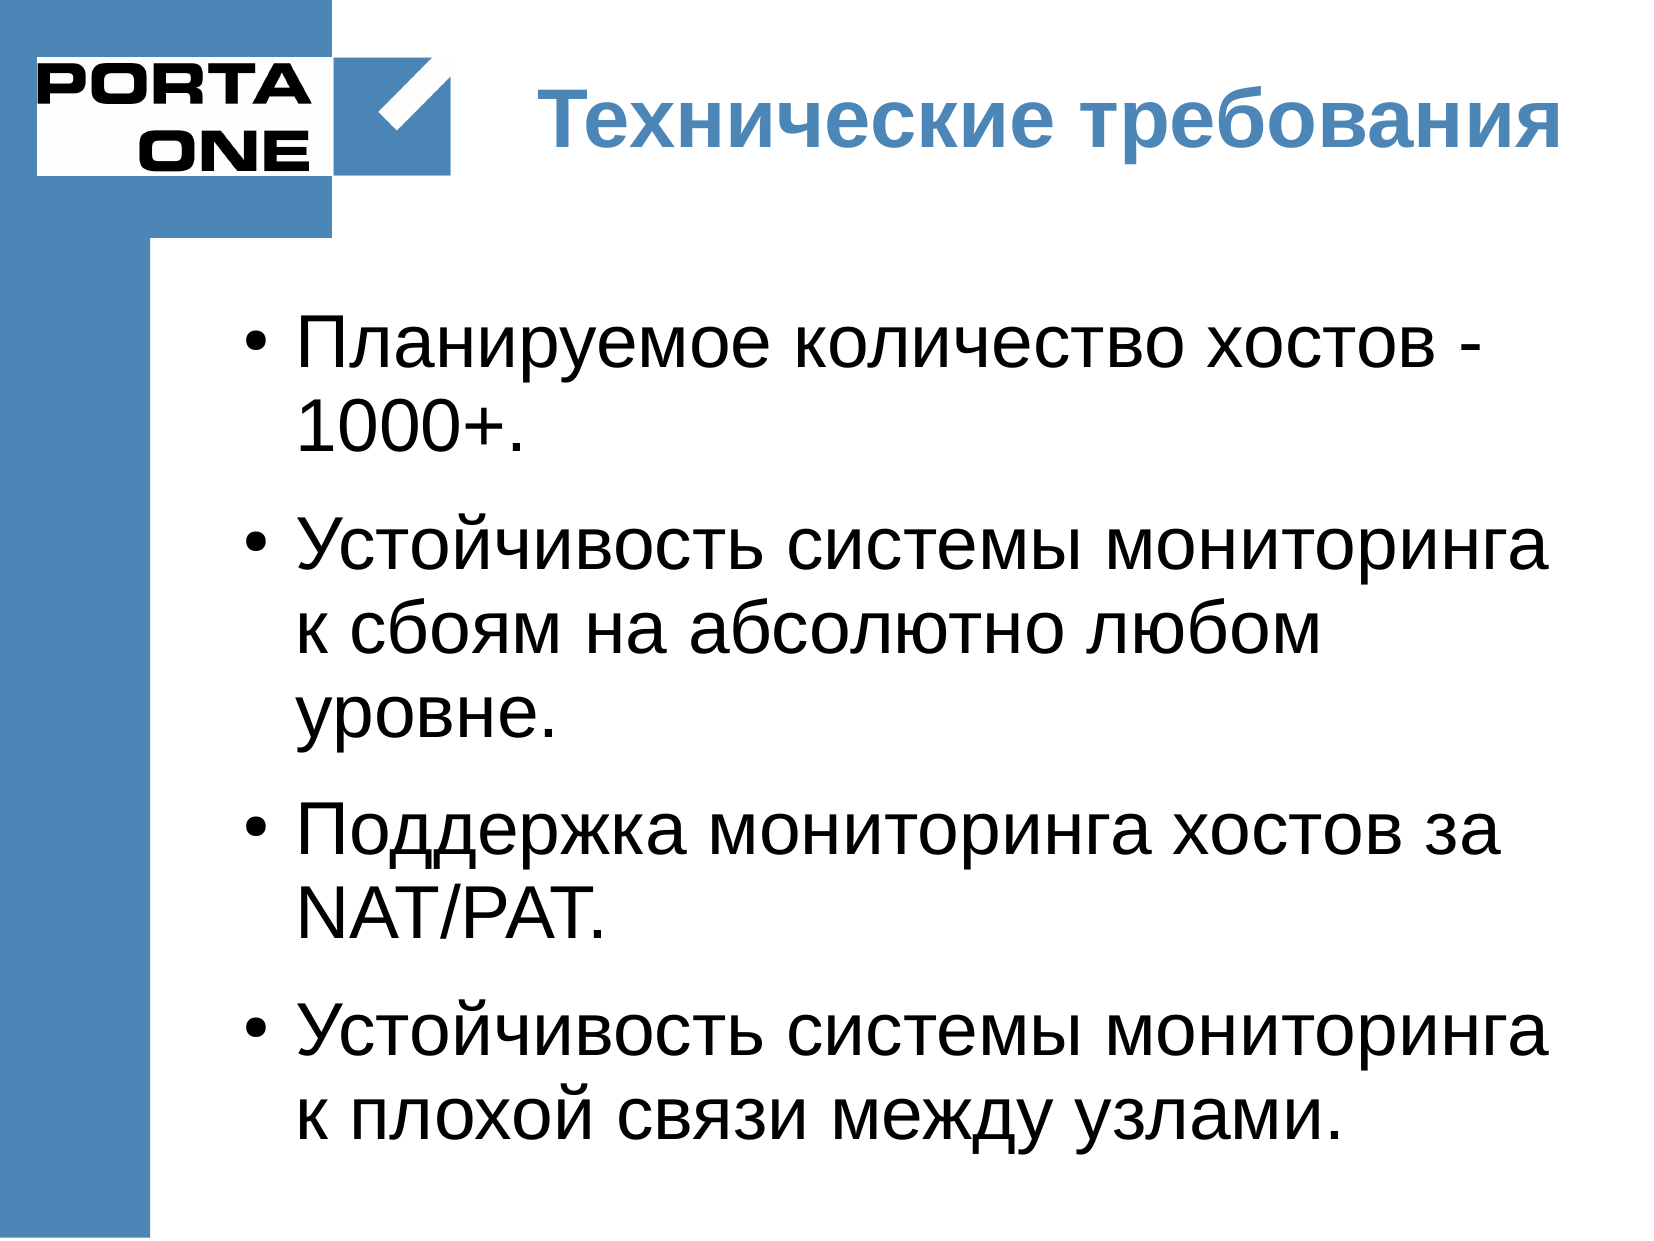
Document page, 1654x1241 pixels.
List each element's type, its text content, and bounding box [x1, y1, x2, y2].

picture [37, 57, 449, 176]
text_box [0, 0, 332, 1238]
list Планируемое количество хостов - 1000+. Устойчивость системы мониторинга к сбоям на абсолютно любом уровне. Поддержка мониторинга хостов за NAT/PAT. Устойчивость системы мониторинга к плохой связи между узлами. [225, 300, 1576, 1163]
title Технические требования [449, 0, 1653, 239]
